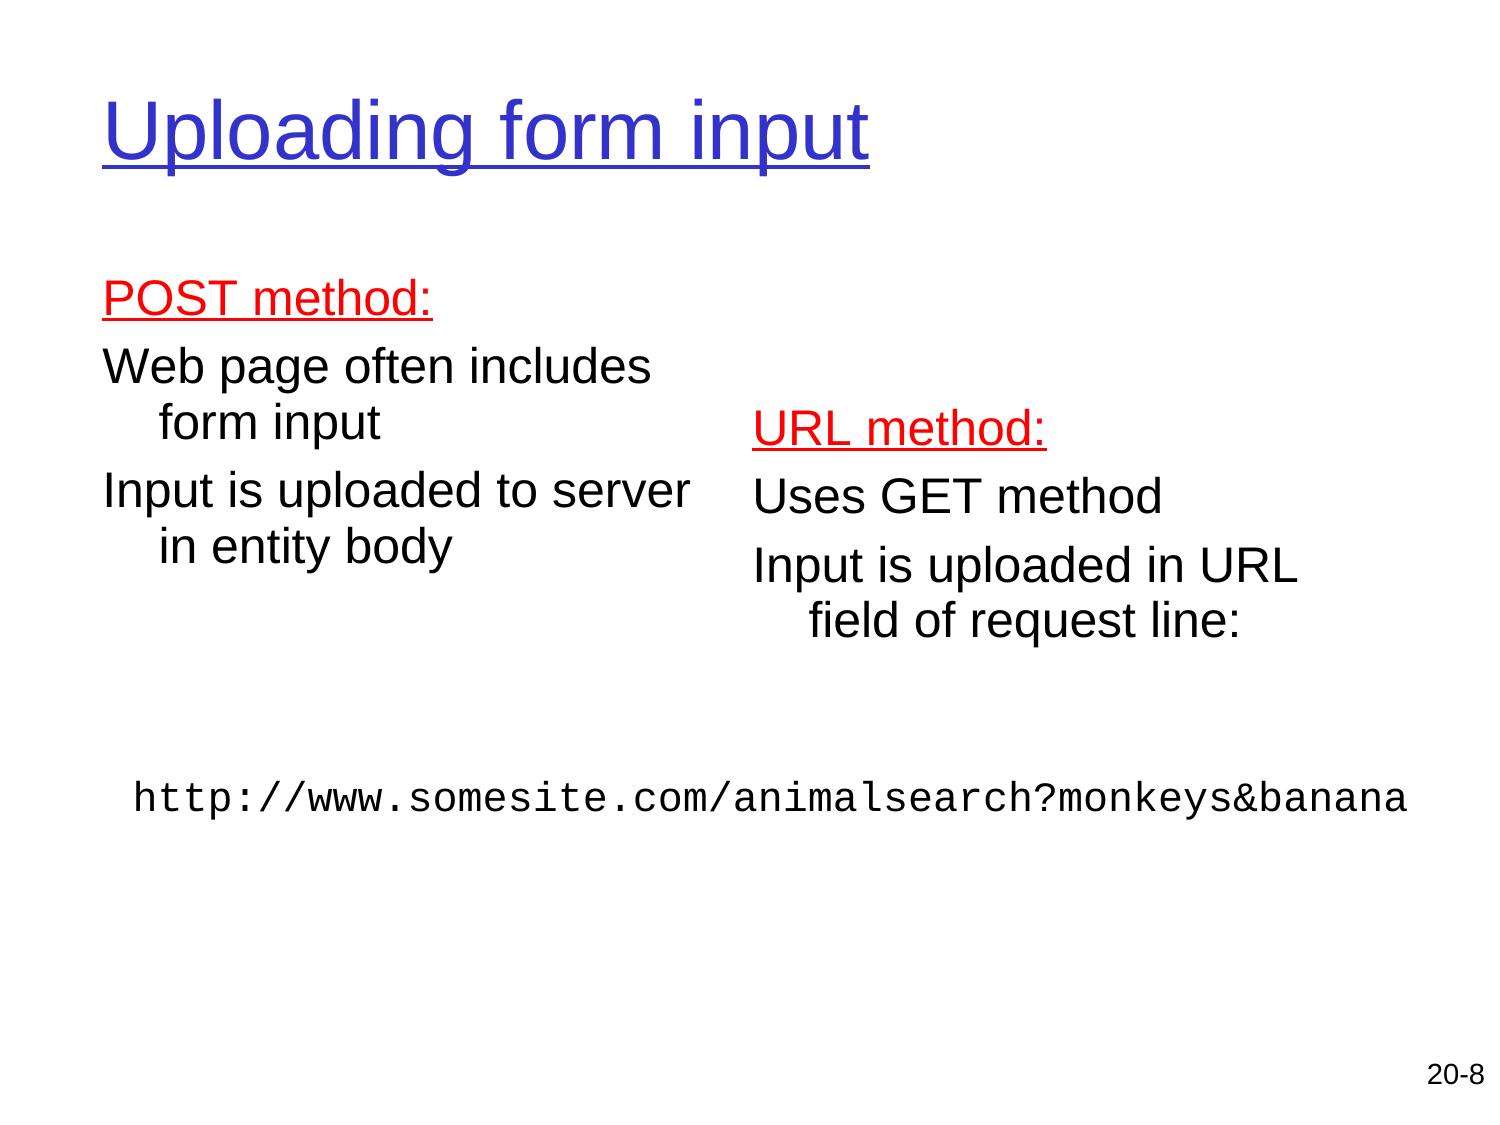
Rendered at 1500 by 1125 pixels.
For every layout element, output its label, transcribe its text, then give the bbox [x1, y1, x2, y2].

text_box http://www.somesite.com/animalsearch?monkeys&banana [117, 768, 1423, 832]
list POST method: Web page often includes form input Input is uploaded to server in entity body [87, 262, 713, 1026]
title Uploading form input [87, 37, 1363, 225]
list URL method: Uses GET method Input is uploaded in URL field of request line: [737, 392, 1363, 768]
